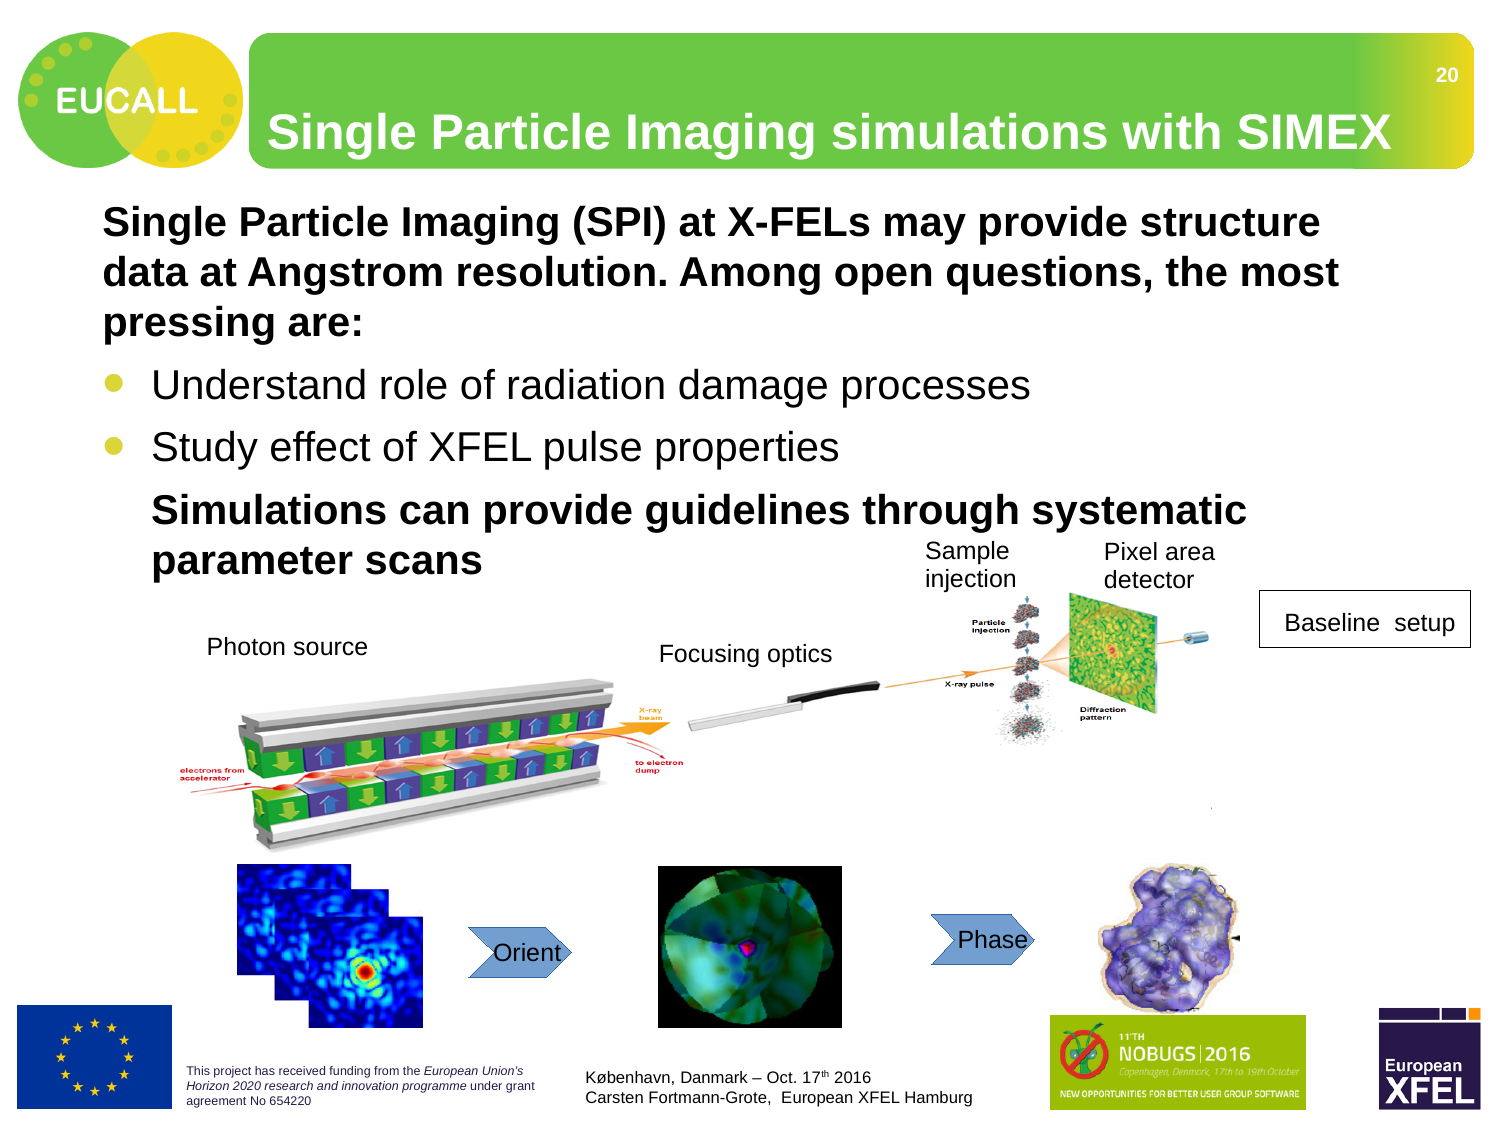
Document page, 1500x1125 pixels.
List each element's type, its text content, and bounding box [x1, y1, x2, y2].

text_box Baseline setup [1259, 590, 1471, 648]
text_box Orient [468, 927, 572, 978]
title Single Particle Imaging simulations with SIMEX [255, 94, 1450, 160]
text_box Photon source [191, 625, 449, 668]
picture [17, 1005, 172, 1109]
picture [179, 590, 1306, 1110]
picture [1376, 1005, 1483, 1112]
text_box Phase [931, 914, 1035, 965]
text_box Focusing optics [643, 632, 855, 692]
text_box Sample injection [910, 544, 1045, 601]
text_box Pixel area detector [1089, 544, 1316, 602]
list Single Particle Imaging (SPI) at X-FELs may provide structure data at Angstrom resolution. Among open questions, the most pressing are: Understand role of radiation damage processes Study effect of XFEL pulse properties Simulations can provide guidelines through systematic parameter scans [102, 195, 1411, 544]
picture [18, 32, 243, 168]
